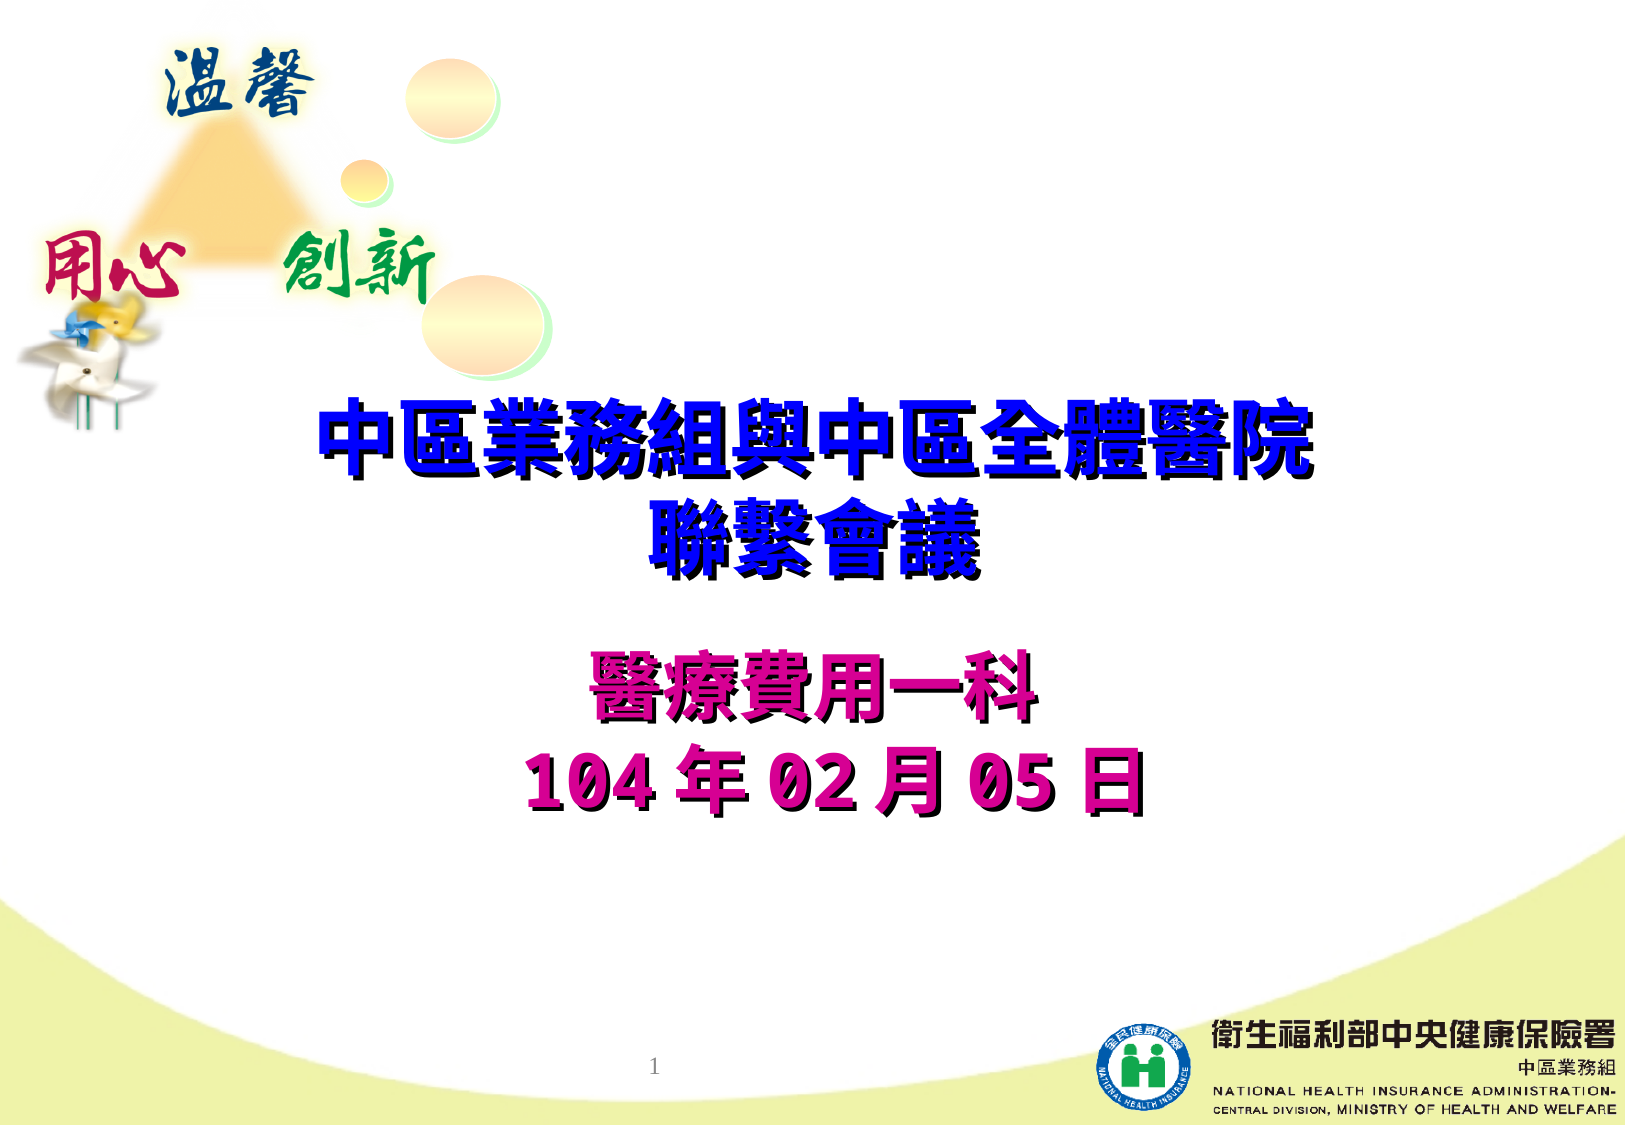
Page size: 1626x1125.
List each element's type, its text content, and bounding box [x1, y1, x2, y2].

title 中區業務組與中區全體醫院 聯繫會議 [121, 349, 1504, 622]
text_box [633, 1034, 1013, 1095]
subtitle 醫療費用一科 104年02月05日 [243, 637, 1382, 847]
